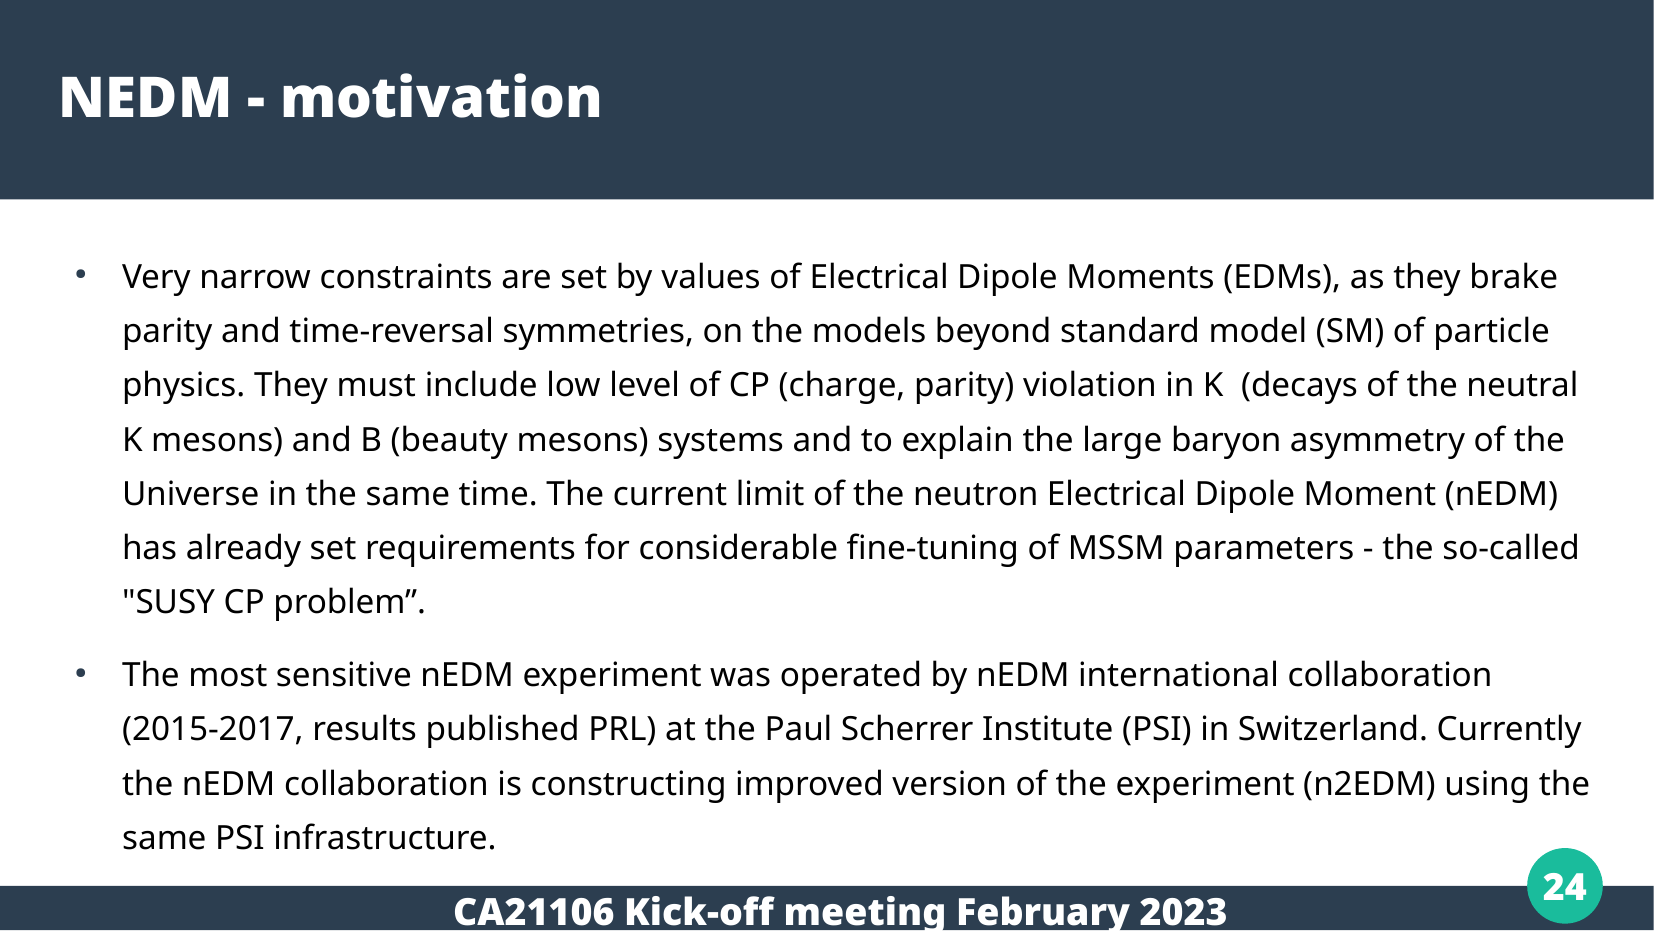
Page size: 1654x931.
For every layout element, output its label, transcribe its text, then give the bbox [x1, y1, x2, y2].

list Very narrow constraints are set by values of Electrical Dipole Moments (EDMs), as they brake parity and time-reversal symmetries, on the models beyond standard model (SM) of particle physics. They must include low level of CP (charge, parity) violation in K (decays of the neutral K mesons) and B (beauty mesons) systems and to explain the large baryon asymmetry of the Universe in the same time. The current limit of the neutron Electrical Dipole Moment (nEDM) has already set requirements for considerable fine-tuning of MSSM parameters - the so-called "SUSY CP problem”. The most sensitive nEDM experiment was operated by nEDM international collaboration (2015-2017, results published PRL) at the Paul Scherrer Institute (PSI) in Switzerland. Currently the nEDM collaboration is constructing improved version of the experiment (n2EDM) using the same PSI infrastructure. [59, 243, 1595, 864]
title NEDM - motivation [59, 37, 1595, 155]
